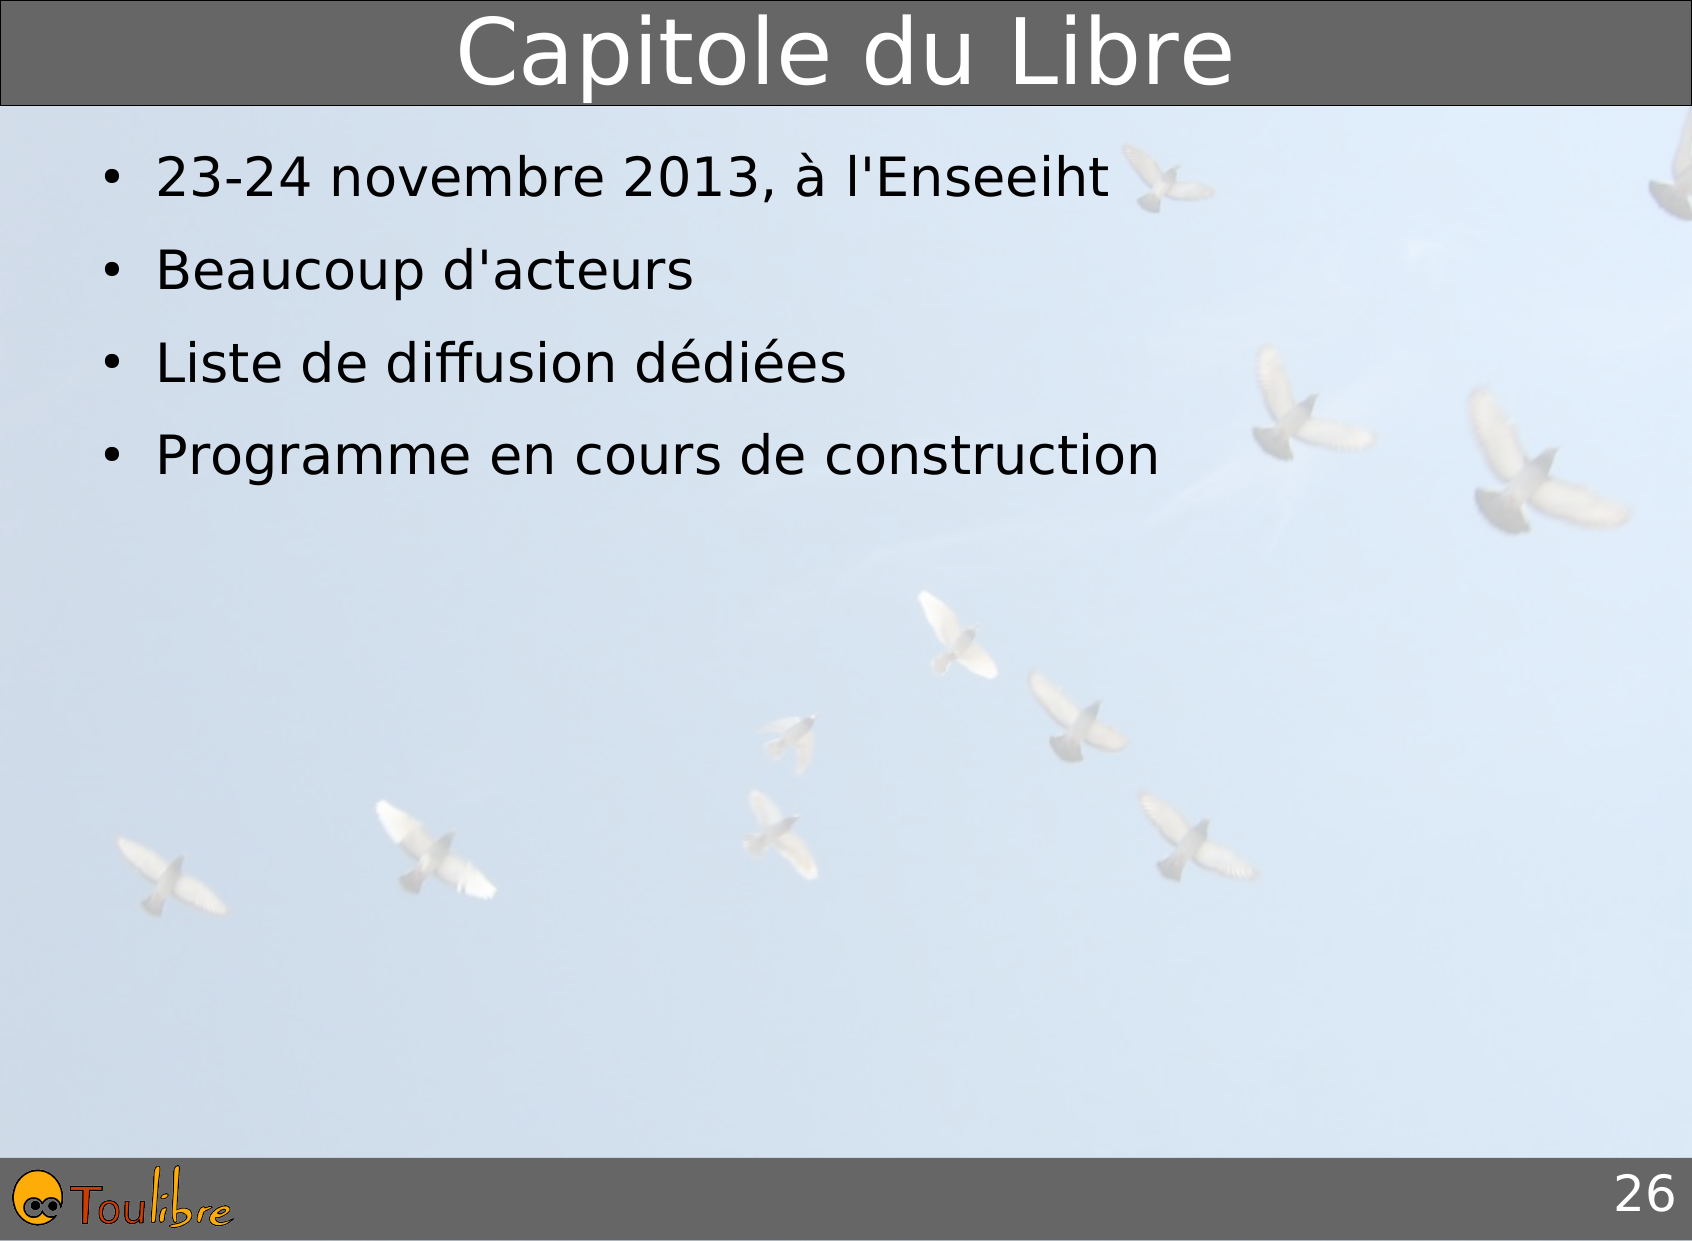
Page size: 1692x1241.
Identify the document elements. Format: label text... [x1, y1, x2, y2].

title Capitole du Libre [0, 0, 1692, 107]
list 23-24 novembre 2013, à l'Enseeiht Beaucoup d'acteurs Liste de diffusion dédiées Programme en cours de construction [84, 146, 1608, 490]
picture [12, 1165, 234, 1228]
